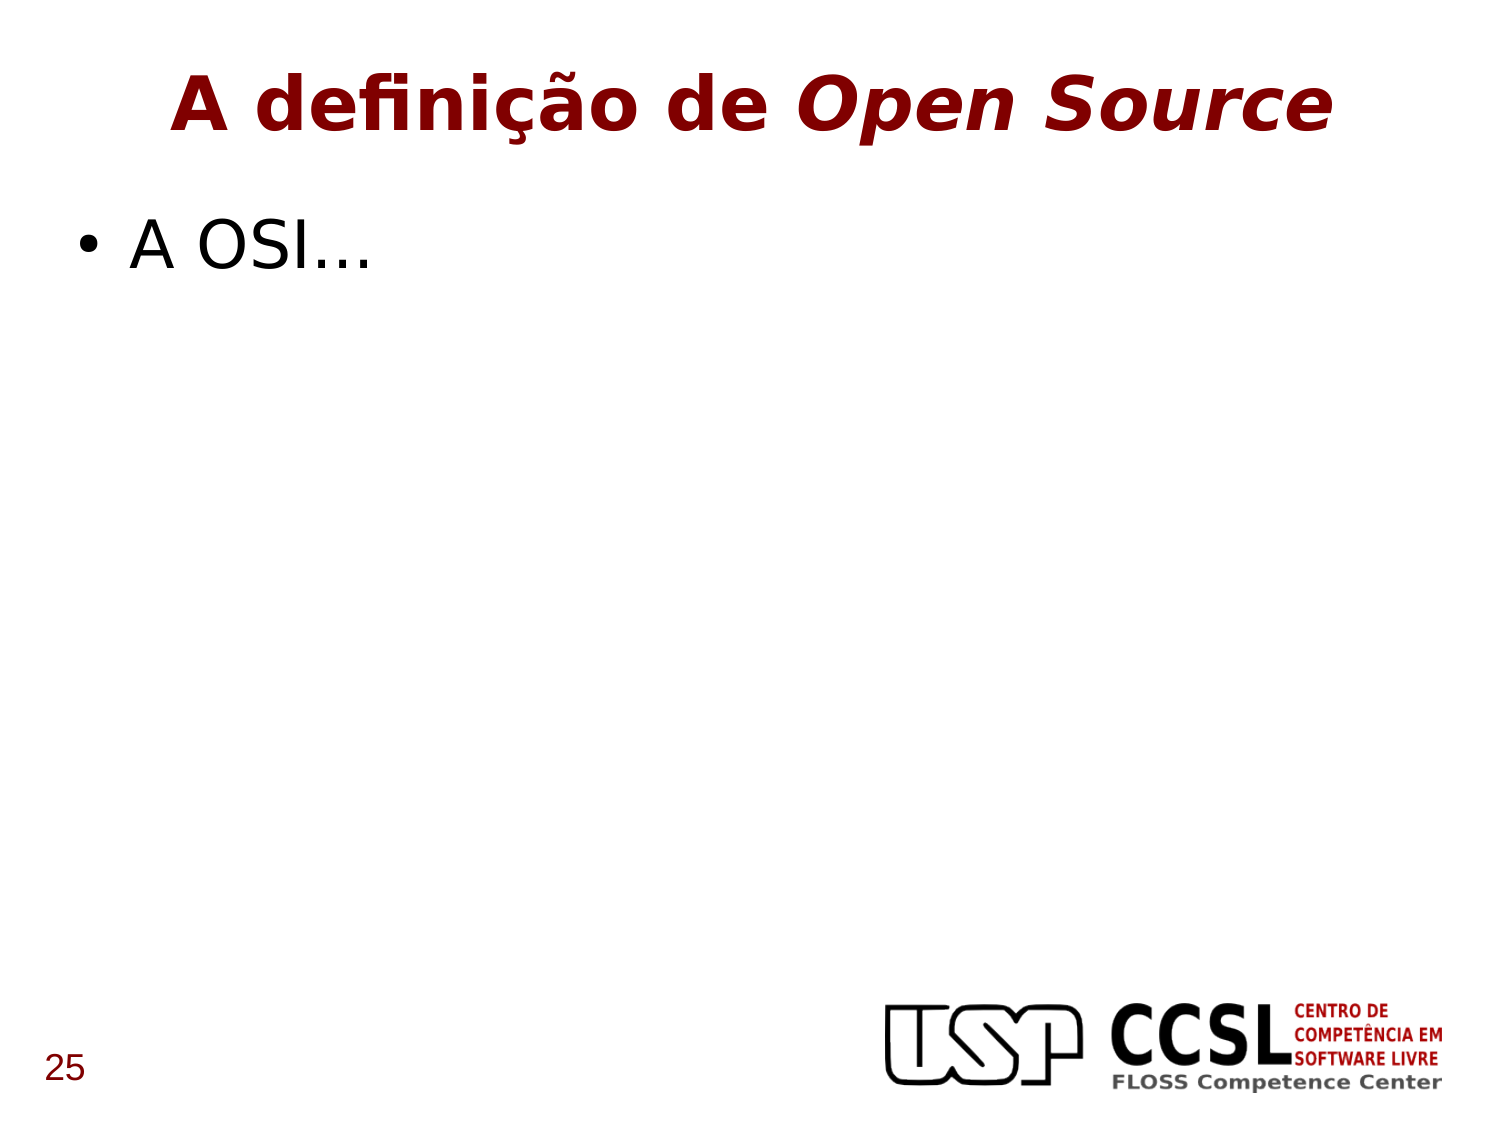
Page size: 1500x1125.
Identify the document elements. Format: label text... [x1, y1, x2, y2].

picture [885, 1003, 1442, 1093]
title A definição de Open Source [59, 29, 1447, 180]
list A OSI... [59, 206, 1447, 950]
